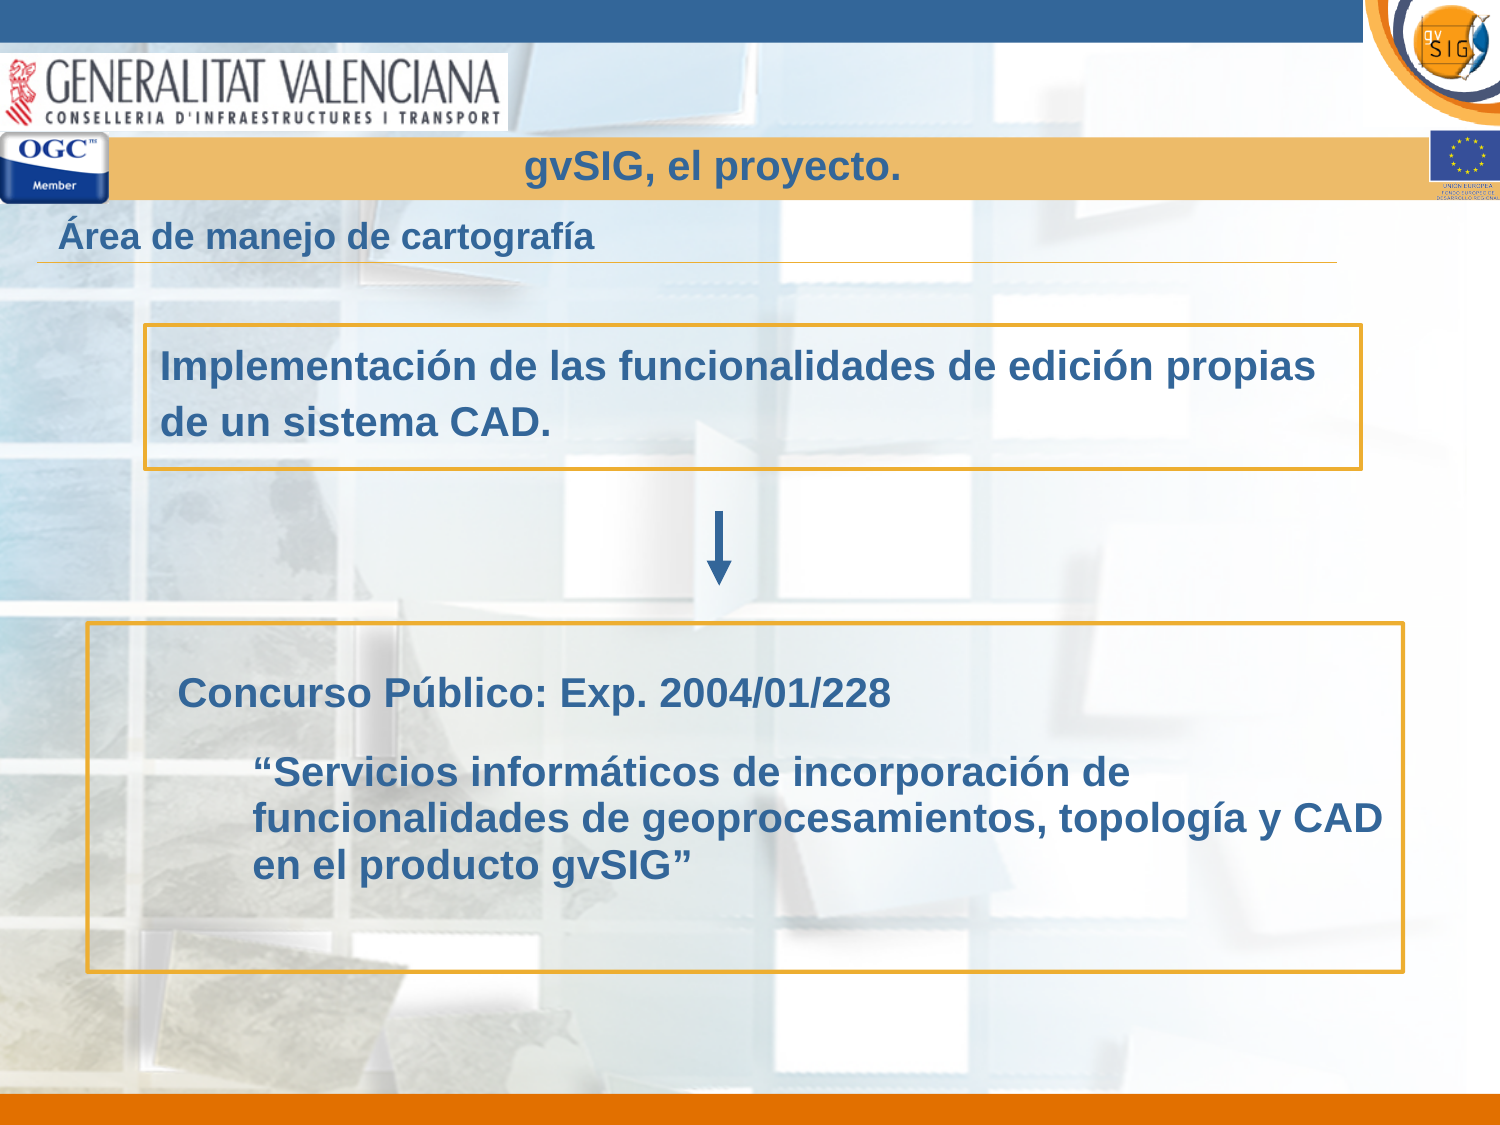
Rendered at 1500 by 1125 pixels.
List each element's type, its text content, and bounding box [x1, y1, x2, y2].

picture [1429, 129, 1500, 200]
text_box Implementación de las funcionalidades de edición propias de un sistema CAD. [145, 324, 1362, 534]
picture [0, 132, 109, 204]
text_box Concurso Público: Exp. 2004/01/228 “Servicios informáticos de incorporación de funcionalidades de geoprocesamientos, topología y CAD en el producto gvSIG” [87, 623, 1403, 990]
text_box gvSIG, el proyecto. [6, 137, 1420, 203]
picture [1363, 0, 1500, 127]
text_box Área de manejo de cartografía [25, 209, 813, 271]
picture [0, 53, 508, 131]
